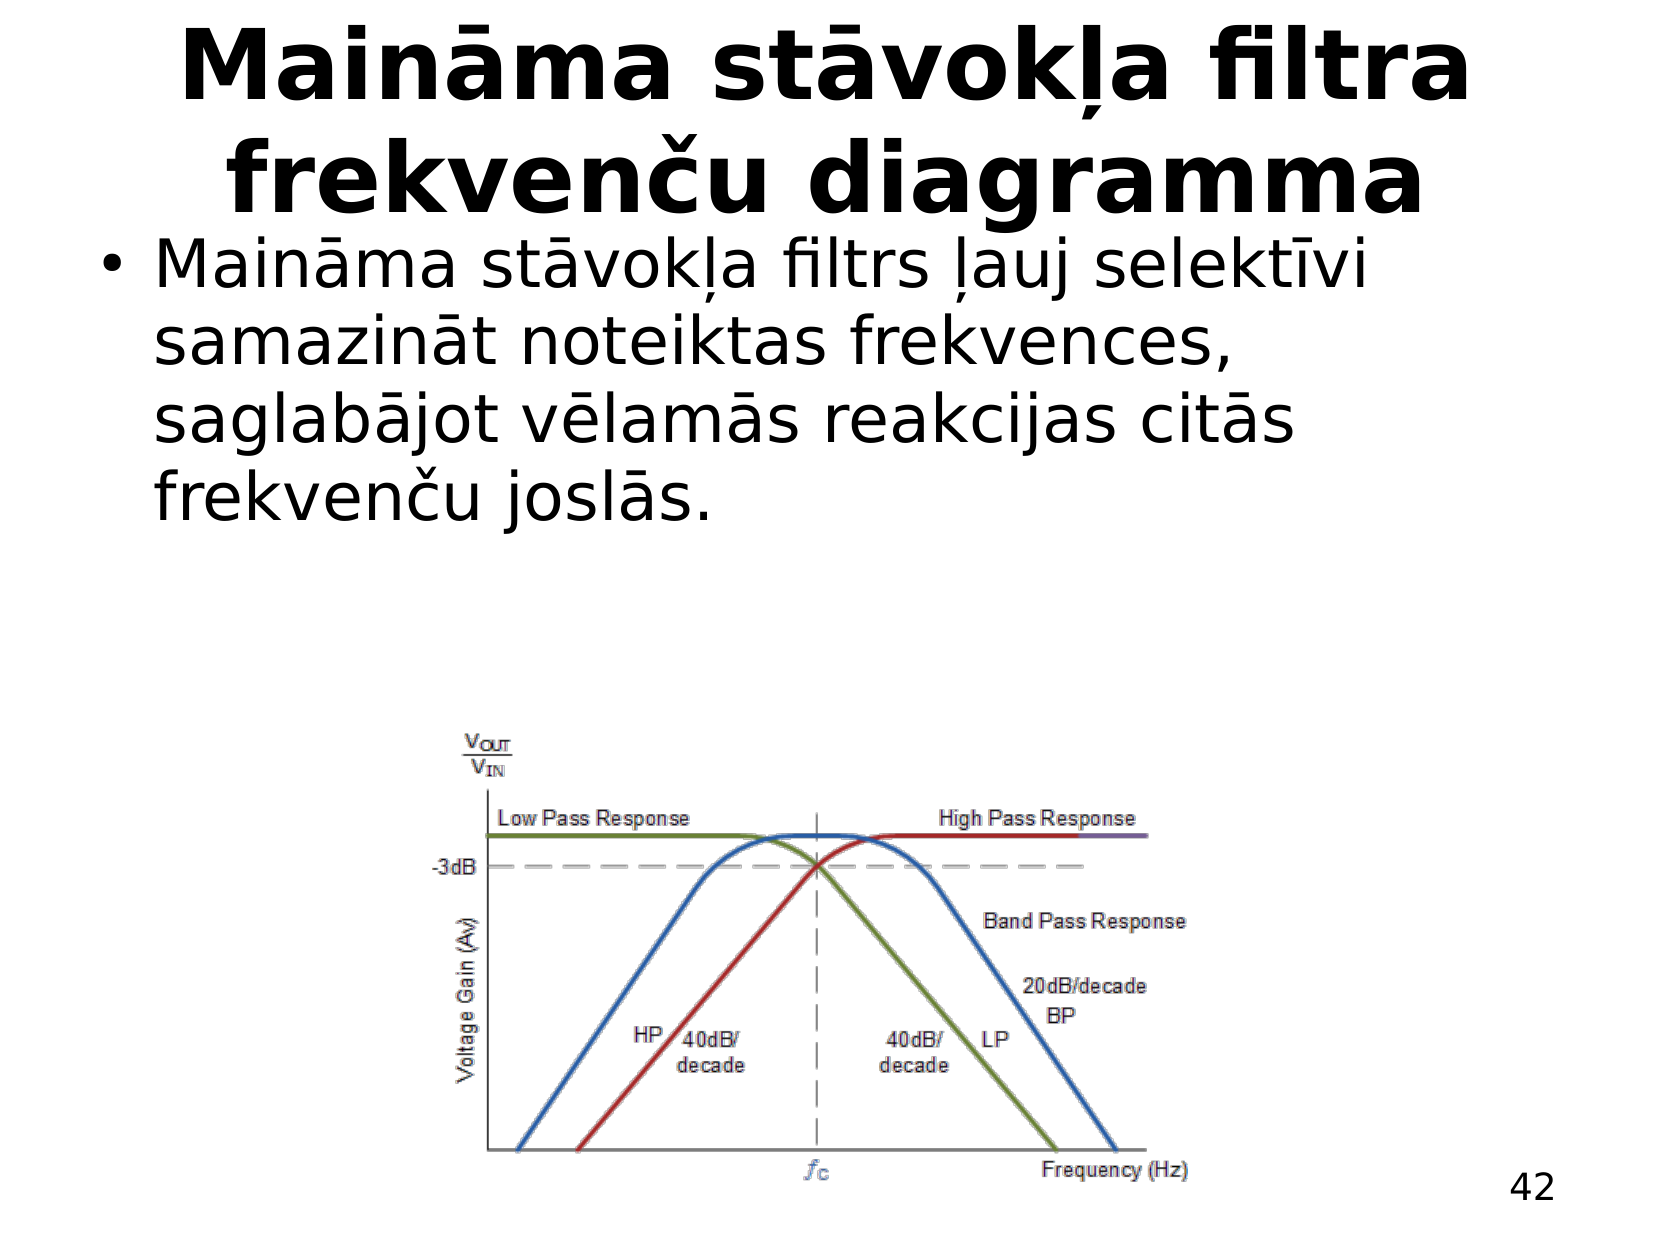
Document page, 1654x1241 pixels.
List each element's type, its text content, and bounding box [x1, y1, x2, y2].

list Maināma stāvokļa filtrs ļauj selektīvi samazināt noteiktas frekvences, saglabājot vēlamās reakcijas citās frekvenču joslās. [82, 225, 1538, 683]
picture [432, 726, 1188, 1185]
title Maināma stāvokļa filtra frekvenču diagramma [82, 8, 1571, 236]
